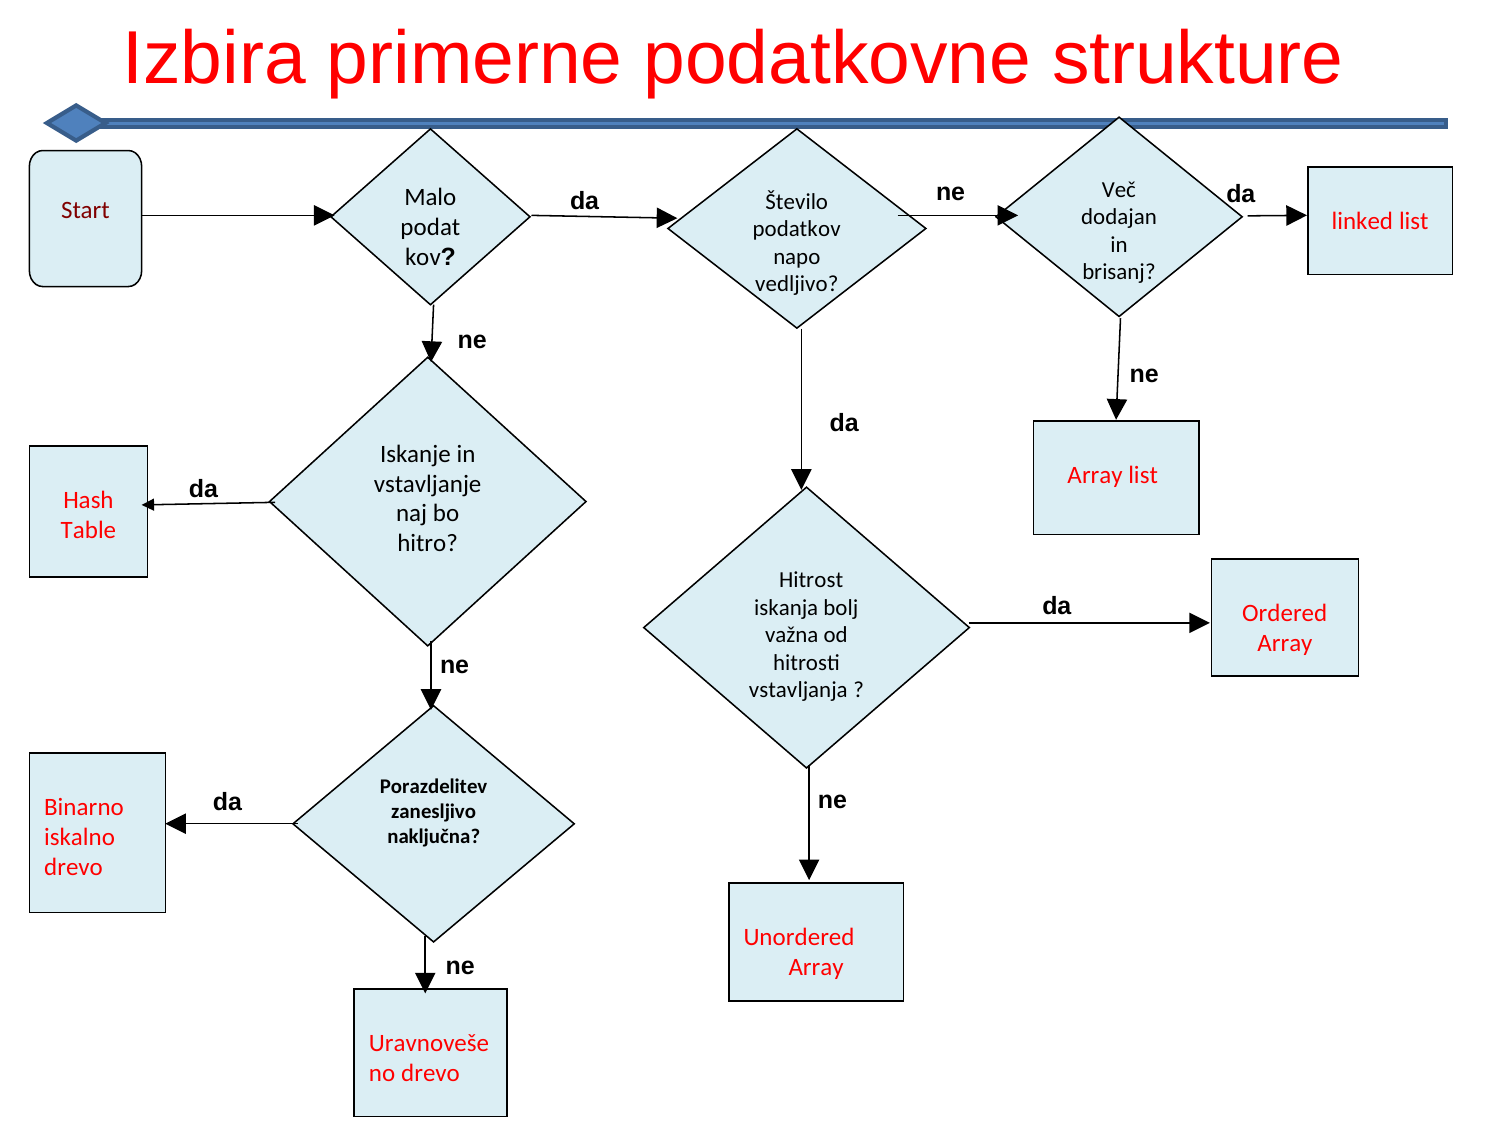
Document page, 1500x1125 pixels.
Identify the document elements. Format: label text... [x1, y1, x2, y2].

text_box Malo podatkov? [332, 128, 530, 305]
text_box ne [430, 942, 508, 988]
text_box Array list [1033, 420, 1199, 535]
text_box da [174, 464, 259, 503]
text_box da [1211, 169, 1296, 216]
text_box Binarno iskalno drevo [29, 752, 166, 913]
text_box ne [442, 315, 548, 361]
text_box ne [1118, 349, 1200, 396]
text_box ne [921, 168, 1004, 214]
text_box Uravnovešeno drevo [354, 989, 508, 1117]
text_box da [198, 777, 283, 823]
text_box Več dodajan in brisanj? [1003, 117, 1243, 317]
text_box da [814, 398, 892, 444]
text_box ne [425, 640, 431, 686]
text_box Iskanje in vstavljanje naj bo hitro? [270, 357, 587, 644]
text_box ne [1114, 349, 1118, 396]
text_box da [174, 504, 259, 511]
title Izbira primerne podatkovne strukture [58, 0, 1409, 108]
text_box ne [810, 776, 910, 822]
text_box da [1027, 551, 1112, 622]
text_box linked list [1307, 167, 1453, 275]
text_box Hash Table [29, 445, 148, 577]
text_box da [1027, 624, 1112, 628]
text_box Porazdelitev zanesljivo naključna? [293, 706, 575, 942]
text_box da [555, 217, 656, 222]
text_box da [555, 176, 669, 217]
text_box ne [432, 640, 510, 686]
text_box ne [803, 776, 808, 822]
text_box Ordered Array [1211, 559, 1359, 677]
text_box Start [29, 150, 142, 287]
text_box Število podatkov napo vedljivo? [667, 128, 926, 329]
text_box Unordered Array [728, 882, 904, 1002]
text_box Hitrost iskanja bolj važna od hitrosti vstavljanja ? [643, 487, 970, 768]
